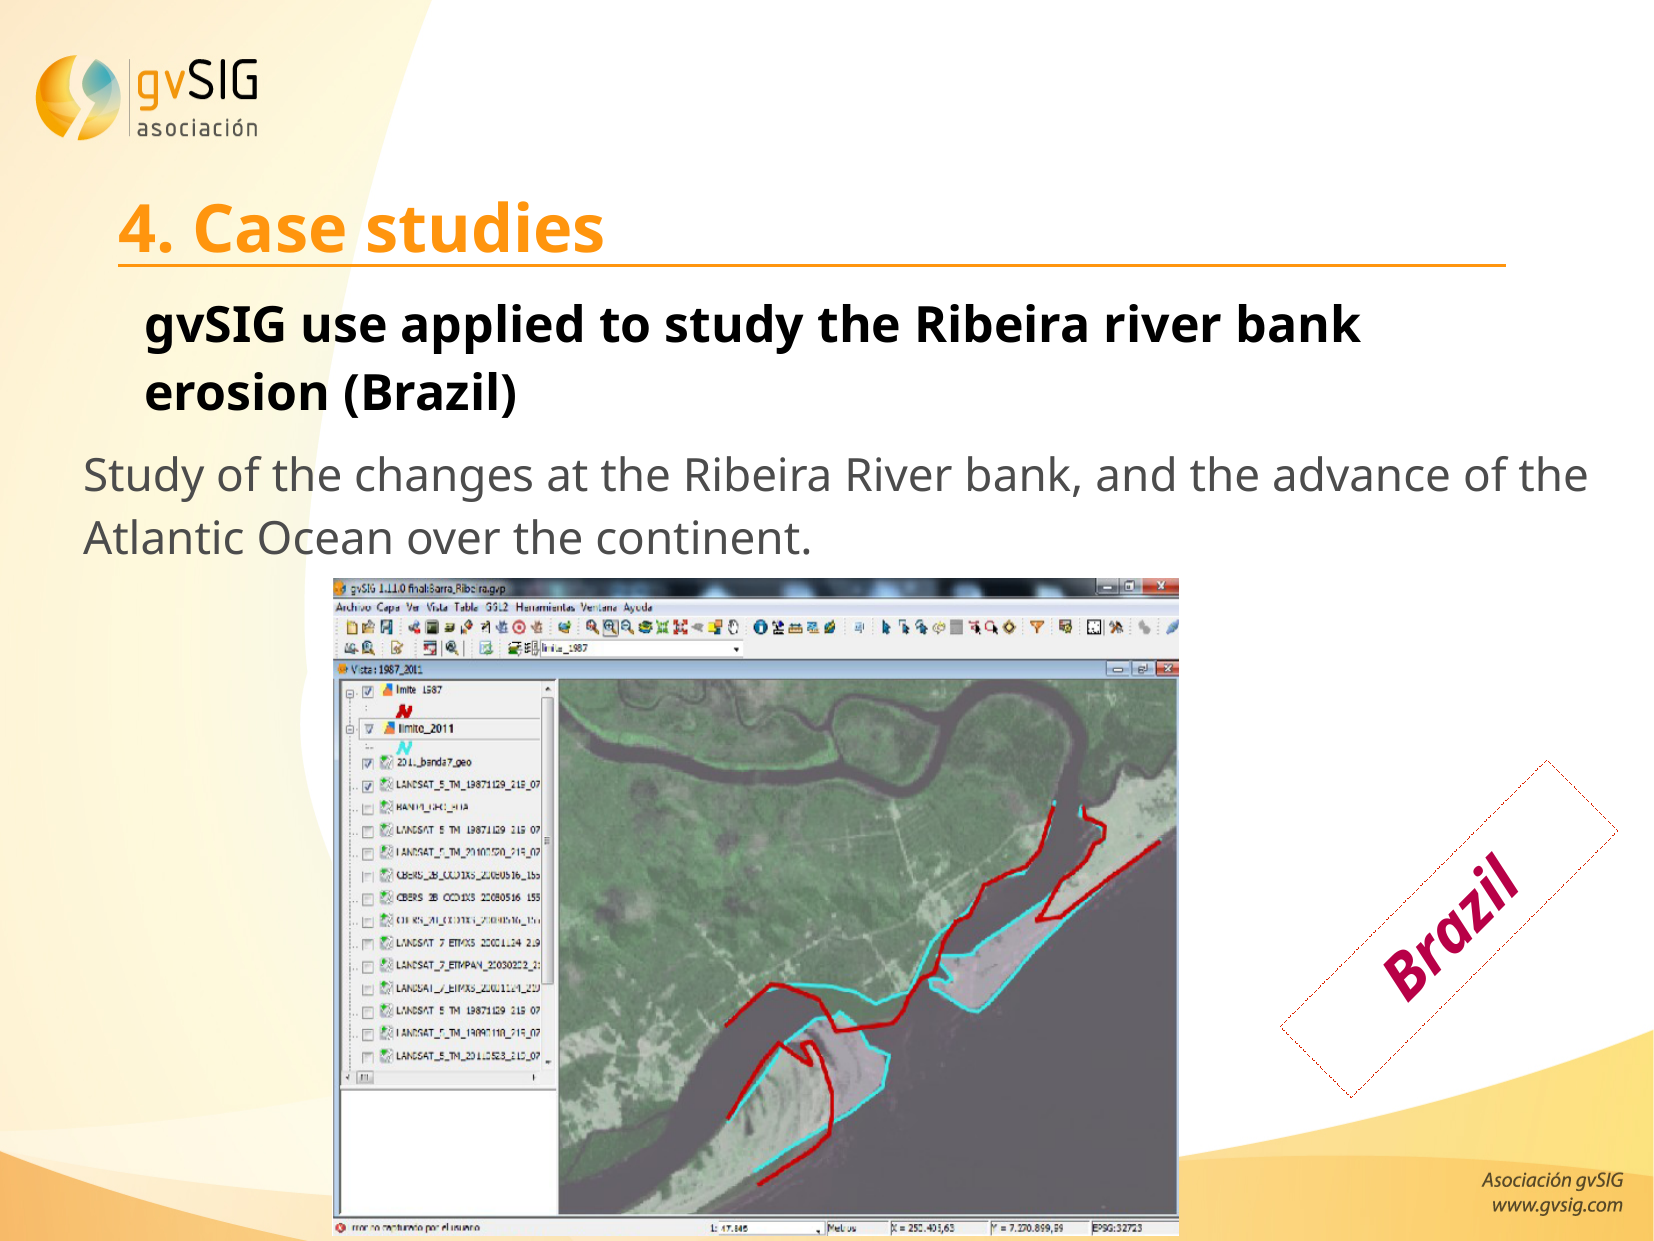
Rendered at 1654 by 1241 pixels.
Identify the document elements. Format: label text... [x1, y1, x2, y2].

picture [0, 0, 1654, 1241]
title Study of the changes at the Ribeira River bank, and the advance of the Atlantic Ocean over the continent. [83, 461, 1654, 675]
text_box Brazil [1280, 759, 1618, 1098]
title 4. Case studies [118, 177, 1607, 276]
title gvSIG use applied to study the Ribeira river bank erosion (Brazil) [144, 277, 1440, 436]
